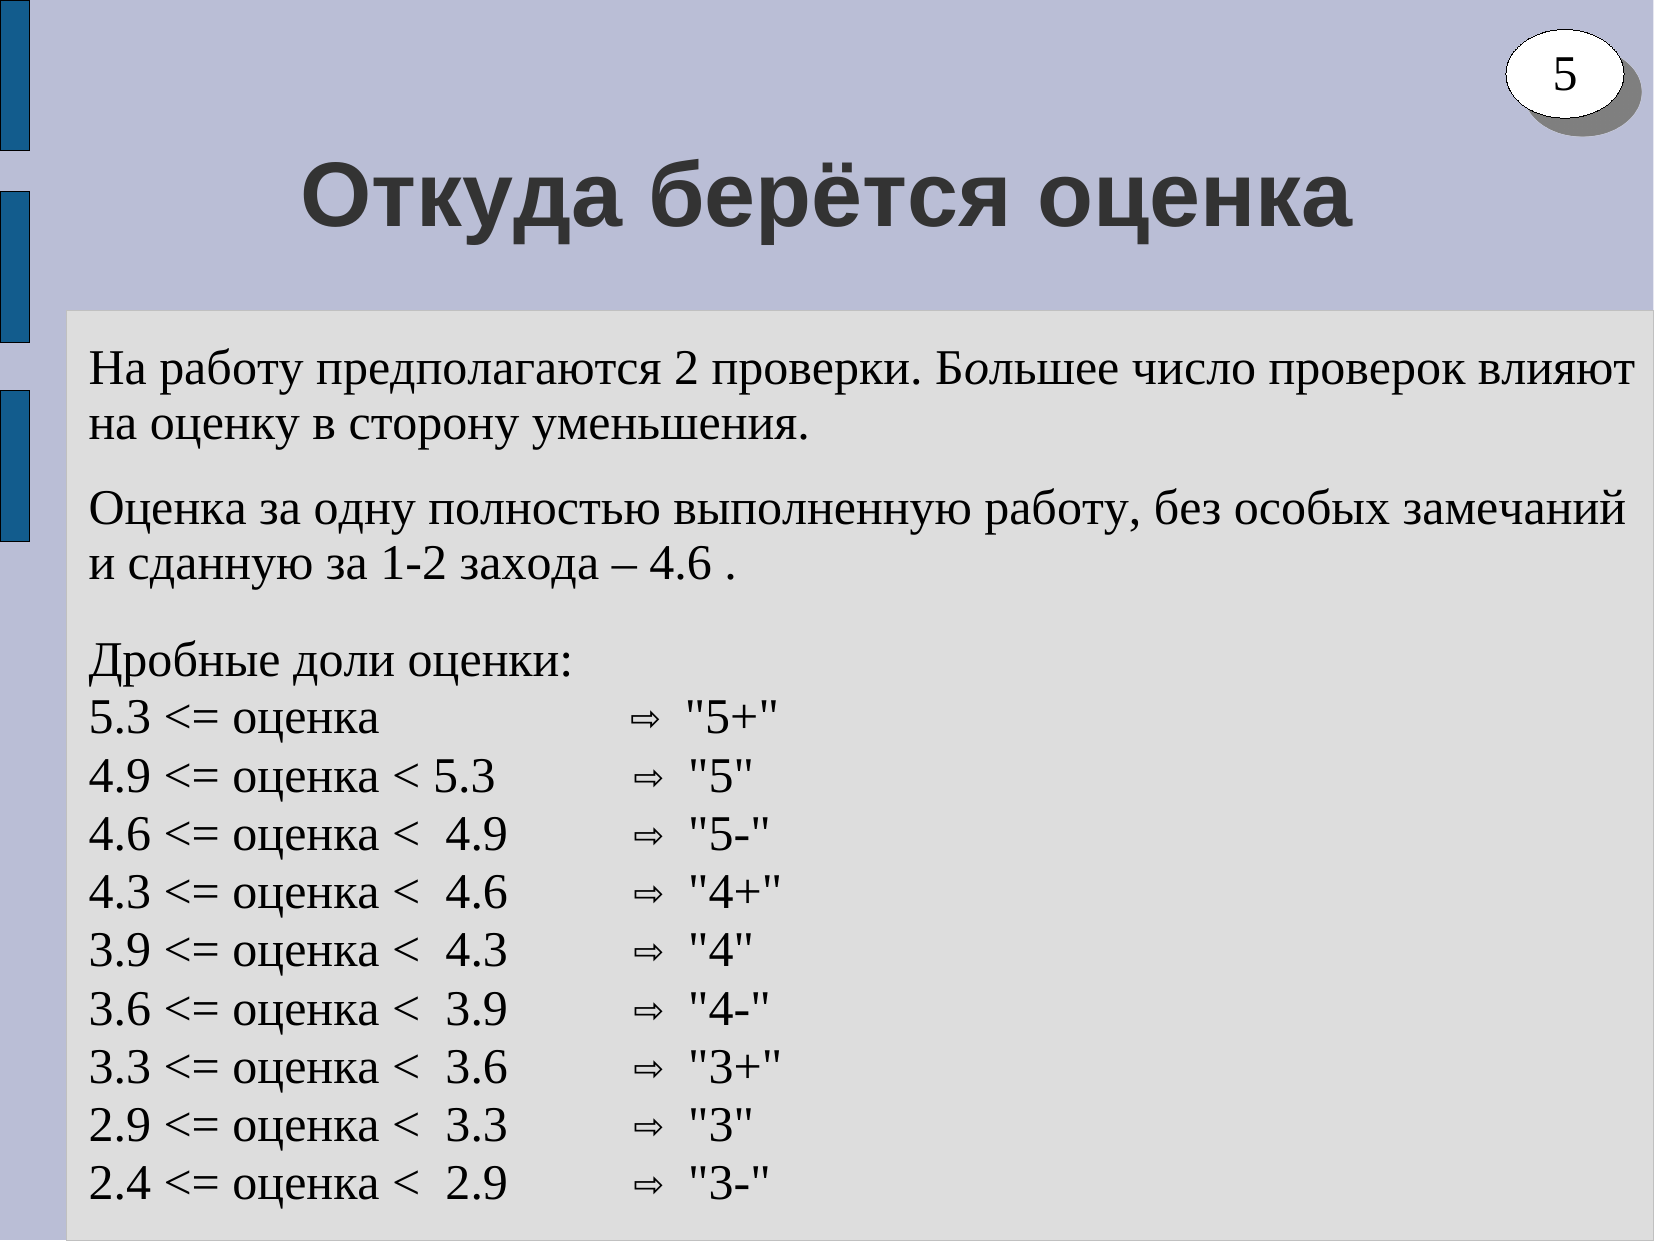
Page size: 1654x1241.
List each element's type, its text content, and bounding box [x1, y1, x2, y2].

text_box 5 [1505, 29, 1625, 119]
text_box Оценка за одну полностью выполненную работу, без особых замечаний и сданную за 1-2 захода – 4.6 . [88, 479, 1627, 591]
title Откуда берётся оценка [121, 91, 1534, 299]
text_box На работу предполагаются 2 проверки. Большее число проверок влияют на оценку в сторону уменьшения. [88, 339, 1649, 473]
text_box Дробные доли оценки: 5.3 <= оценка ⇨ "5+" 4.9 <= оценка < 5.3 ⇨ "5" 4.6 <= оценка < 4.9 ⇨ "5-" 4.3 <= оценка < 4.6 ⇨ "4+" 3.9 <= оценка < 4.3 ⇨ "4" 3.6 <= оценка < 3.9 ⇨ "4-" 3.3 <= оценка < 3.6 ⇨ "3+" 2.9 <= оценка < 3.3 ⇨ "3" 2.4 <= оценка < 2.9 ⇨ "3-" [88, 632, 789, 1212]
